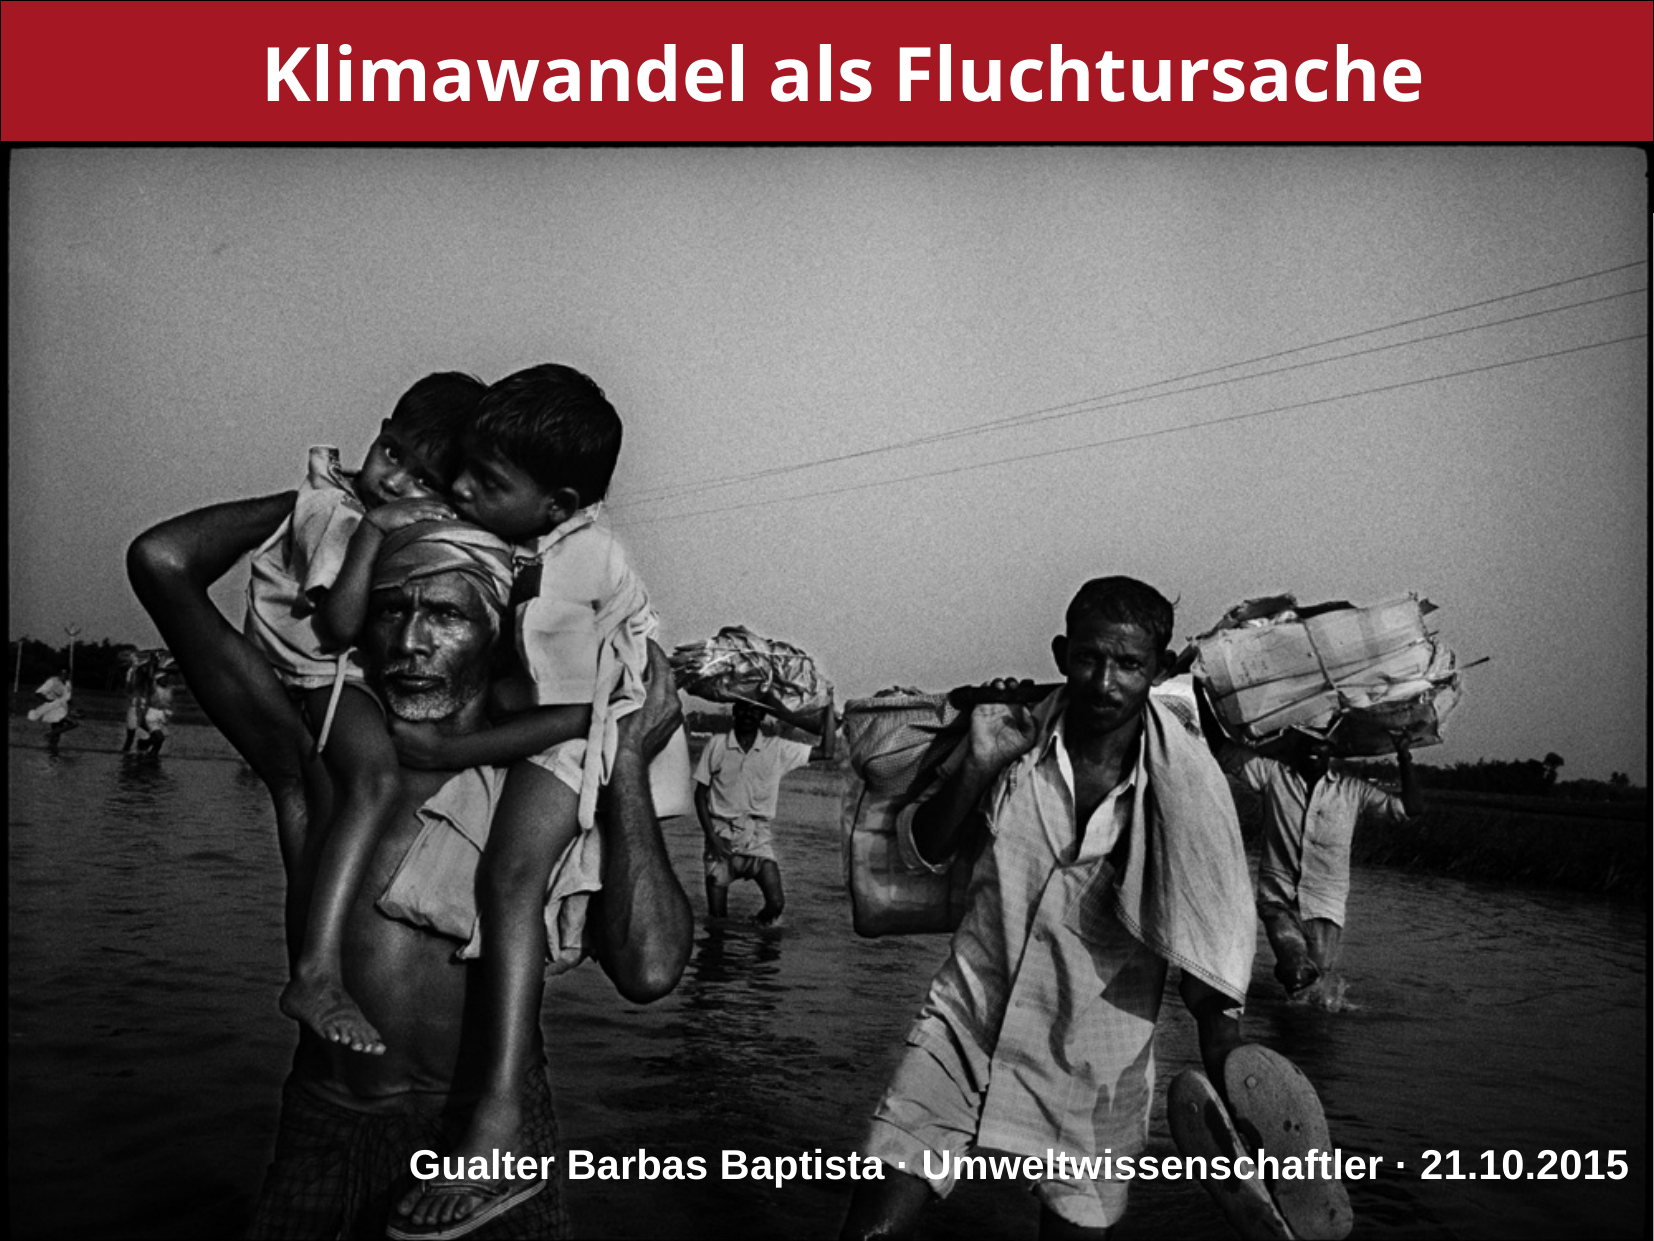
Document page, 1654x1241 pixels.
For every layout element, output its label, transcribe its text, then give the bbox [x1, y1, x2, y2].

title Klimawandel als Fluchtursache [253, 13, 1435, 132]
subtitle Gualter Barbas Baptista · Umweltwissenschaftler · 21.10.2015 [141, 526, 1630, 1241]
picture [0, 141, 1654, 1241]
